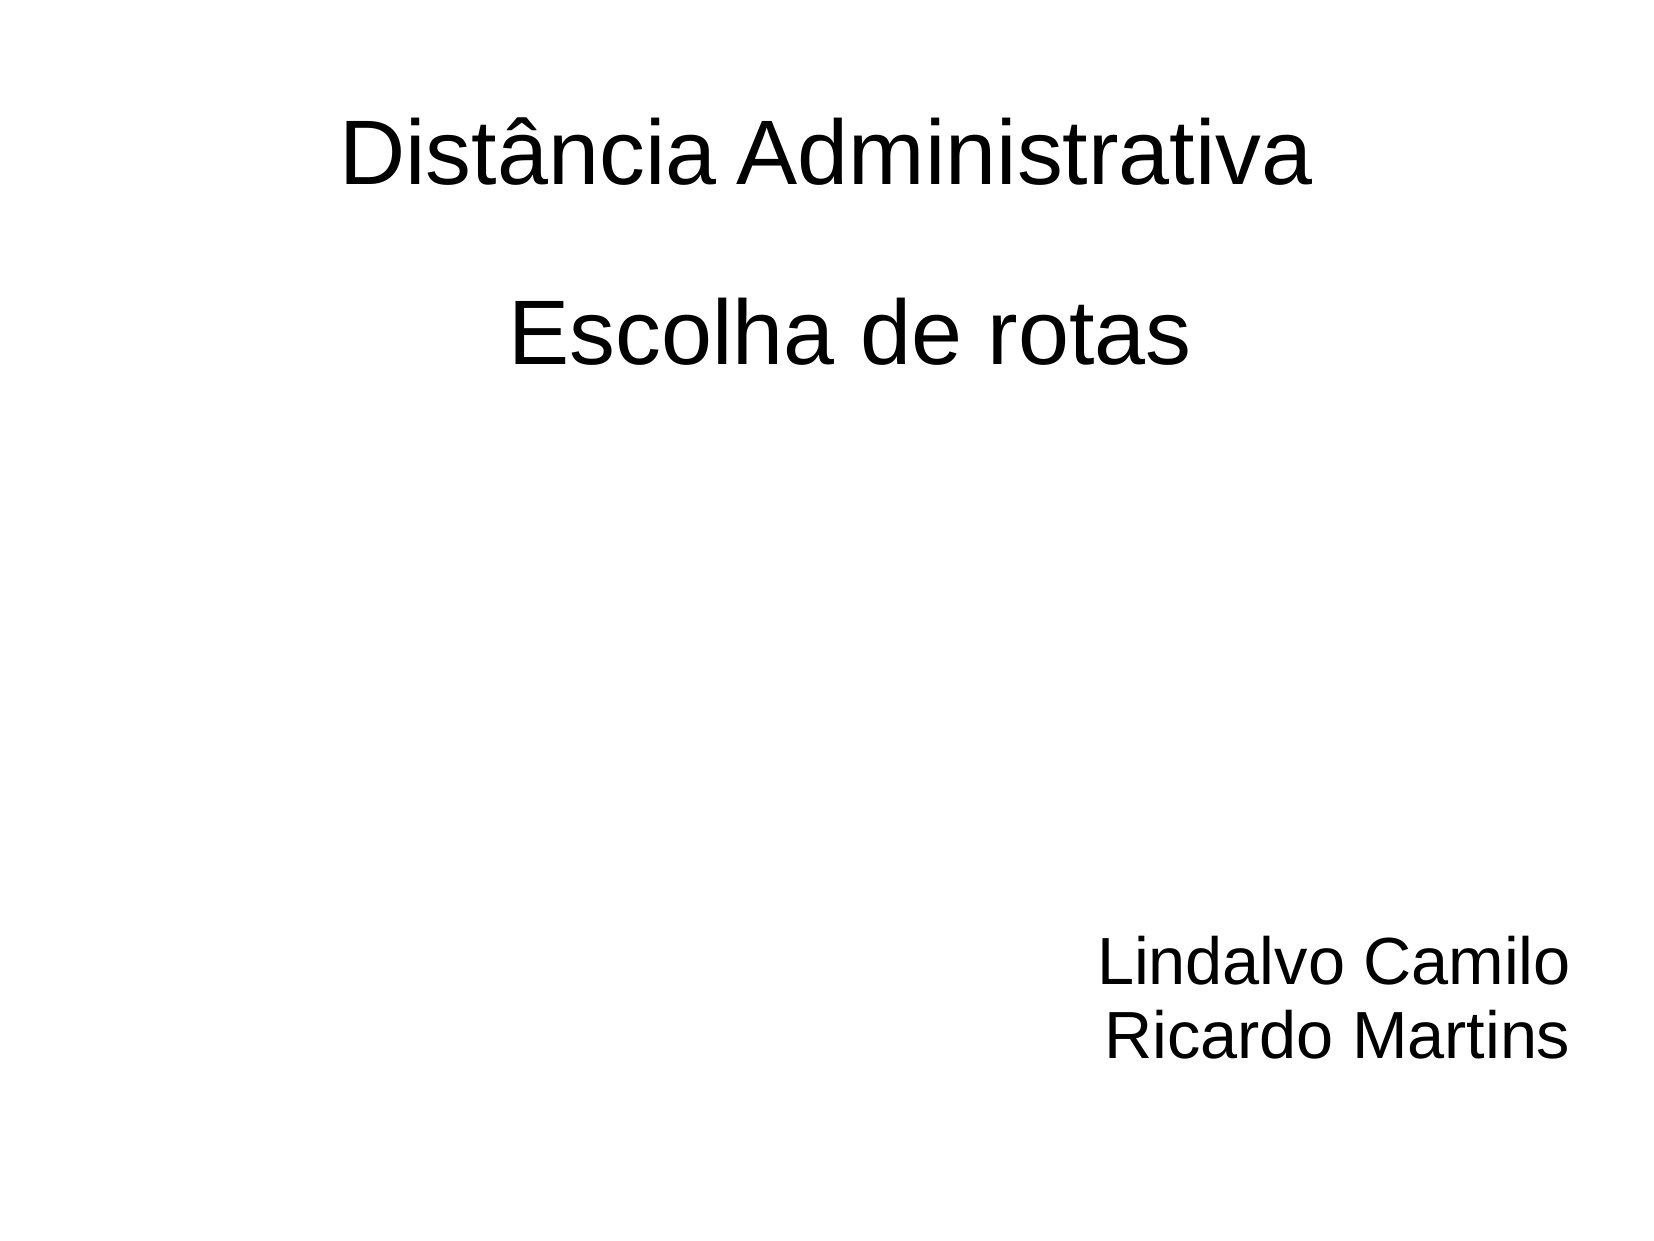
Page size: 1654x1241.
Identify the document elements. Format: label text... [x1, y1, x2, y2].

title Escolha de rotas [106, 281, 1595, 384]
subtitle Lindalvo Camilo Ricardo Martins [82, 297, 1571, 1102]
title Distância Administrativa [82, 101, 1571, 205]
